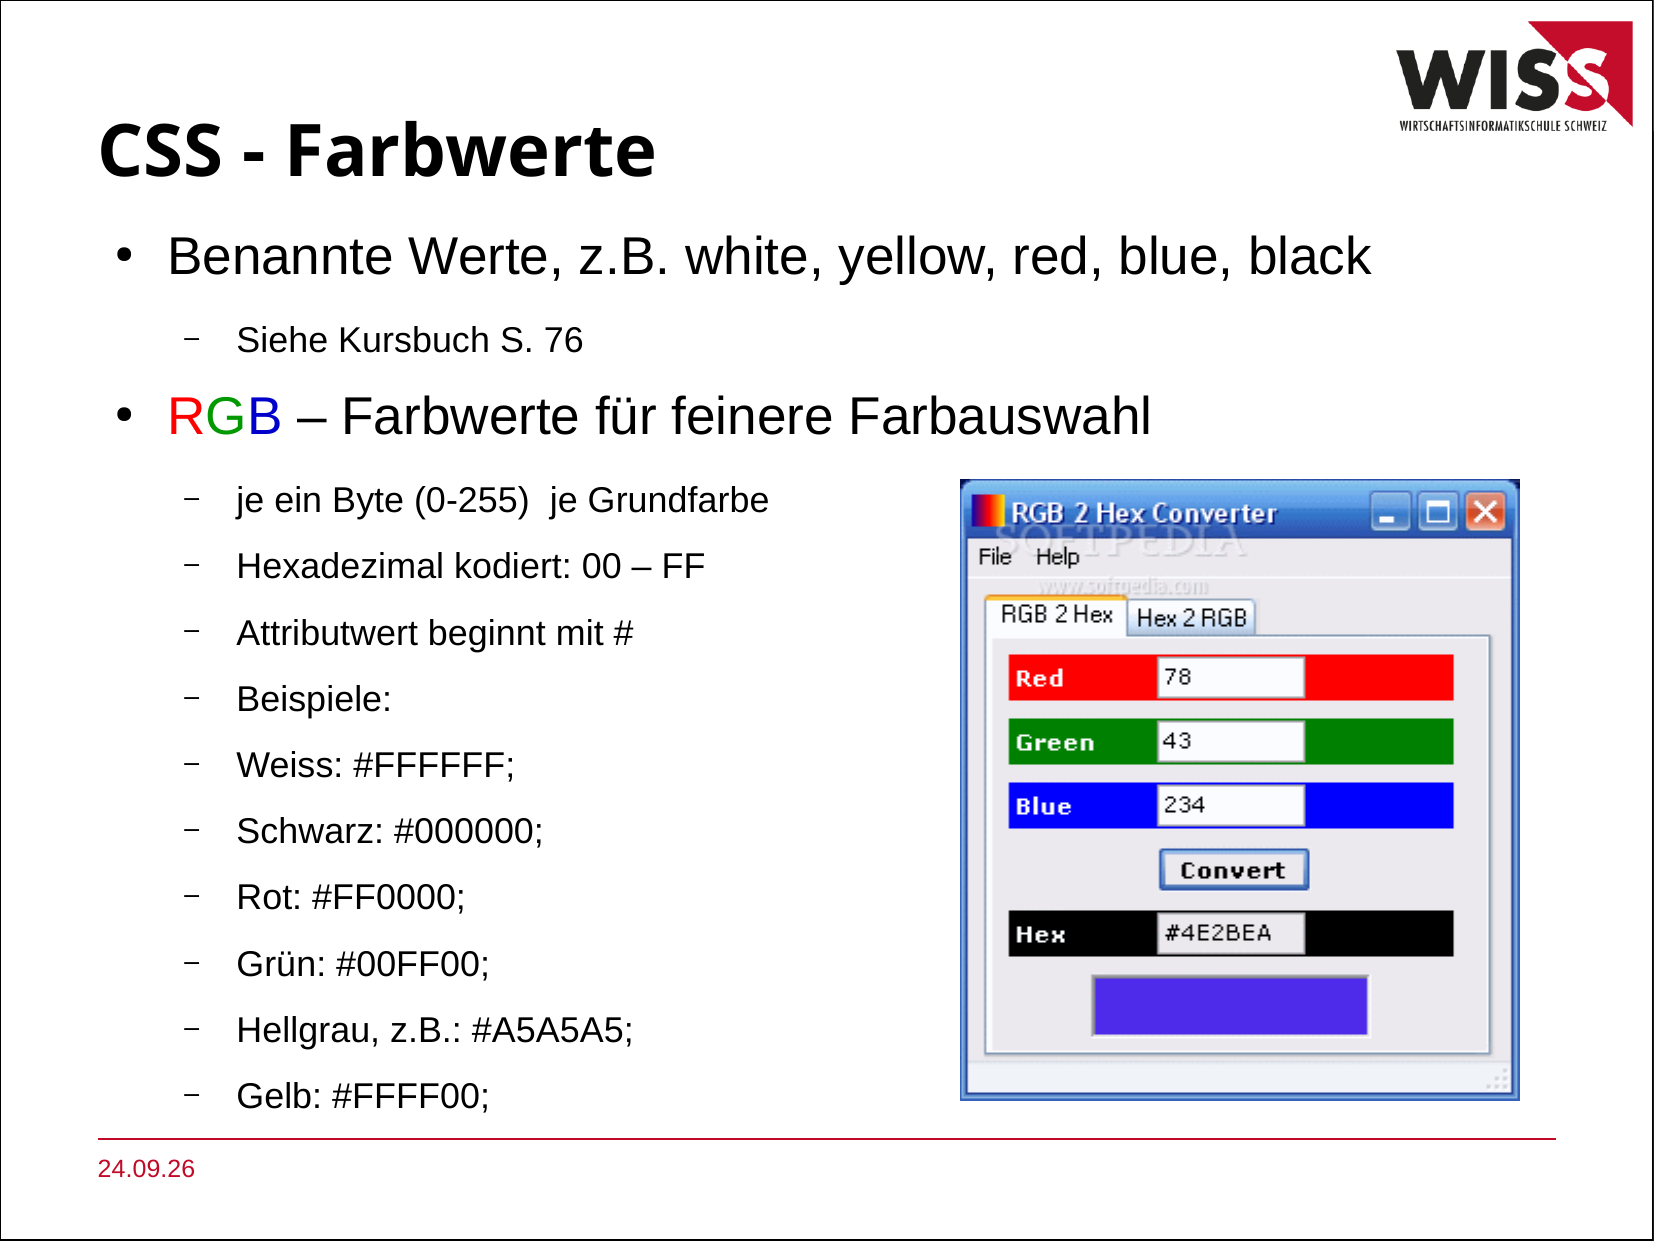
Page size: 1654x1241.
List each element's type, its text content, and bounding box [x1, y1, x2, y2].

picture [1396, 1, 1652, 131]
title CSS - Farbwerte [97, 54, 1556, 202]
list Benannte Werte, z.B. white, yellow, red, blue, black Siehe Kursbuch S. 76 RGB – Farbwerte für feinere Farbauswahl je ein Byte (0-255) je Grundfarbe Hexadezimal kodiert: 00 – FF Attributwert beginnt mit # Beispiele: Weiss: #FFFFFF; Schwarz: #000000; Rot: #FF0000; Grün: #00FF00; Hellgrau, z.B.: #A5A5A5; Gelb: #FFFF00; [97, 226, 1556, 1126]
picture [960, 479, 1520, 1101]
